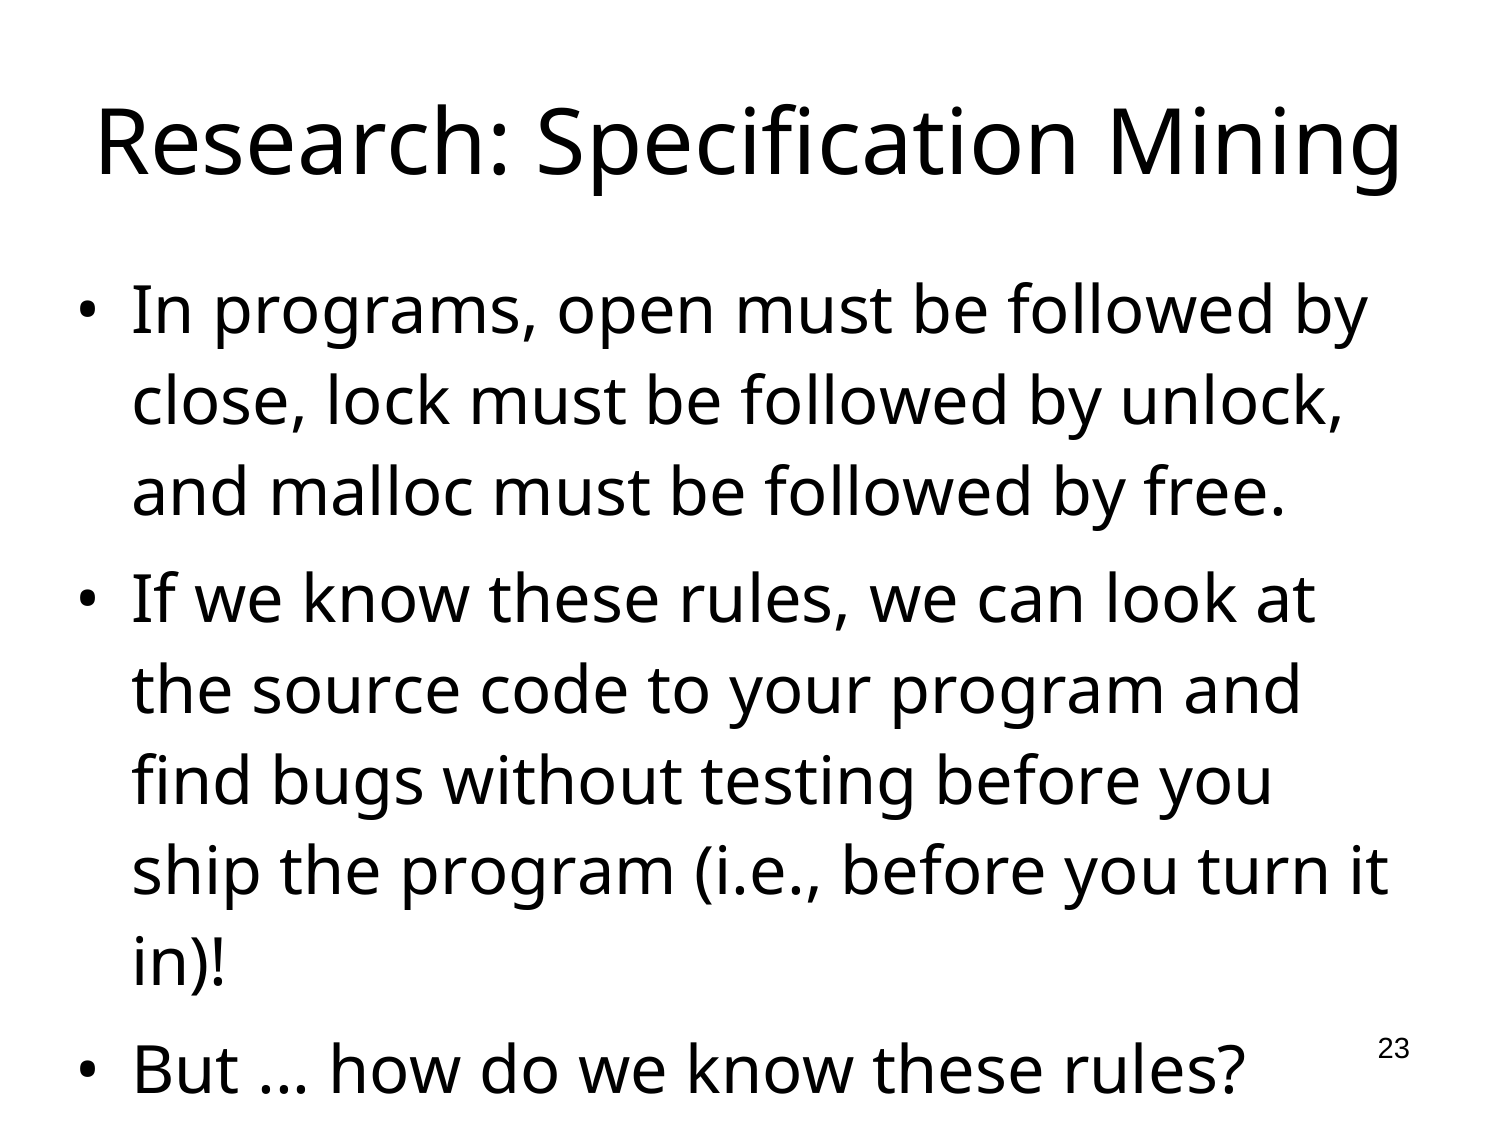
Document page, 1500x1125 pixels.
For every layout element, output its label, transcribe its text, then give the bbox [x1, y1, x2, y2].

title Research: Specification Mining [75, 28, 1426, 250]
list In programs, open must be followed by close, lock must be followed by unlock, and malloc must be followed by free. If we know these rules, we can look at the source code to your program and find bugs without testing before you ship the program (i.e., before you turn it in)! But ... how do we know these rules? [75, 262, 1426, 991]
